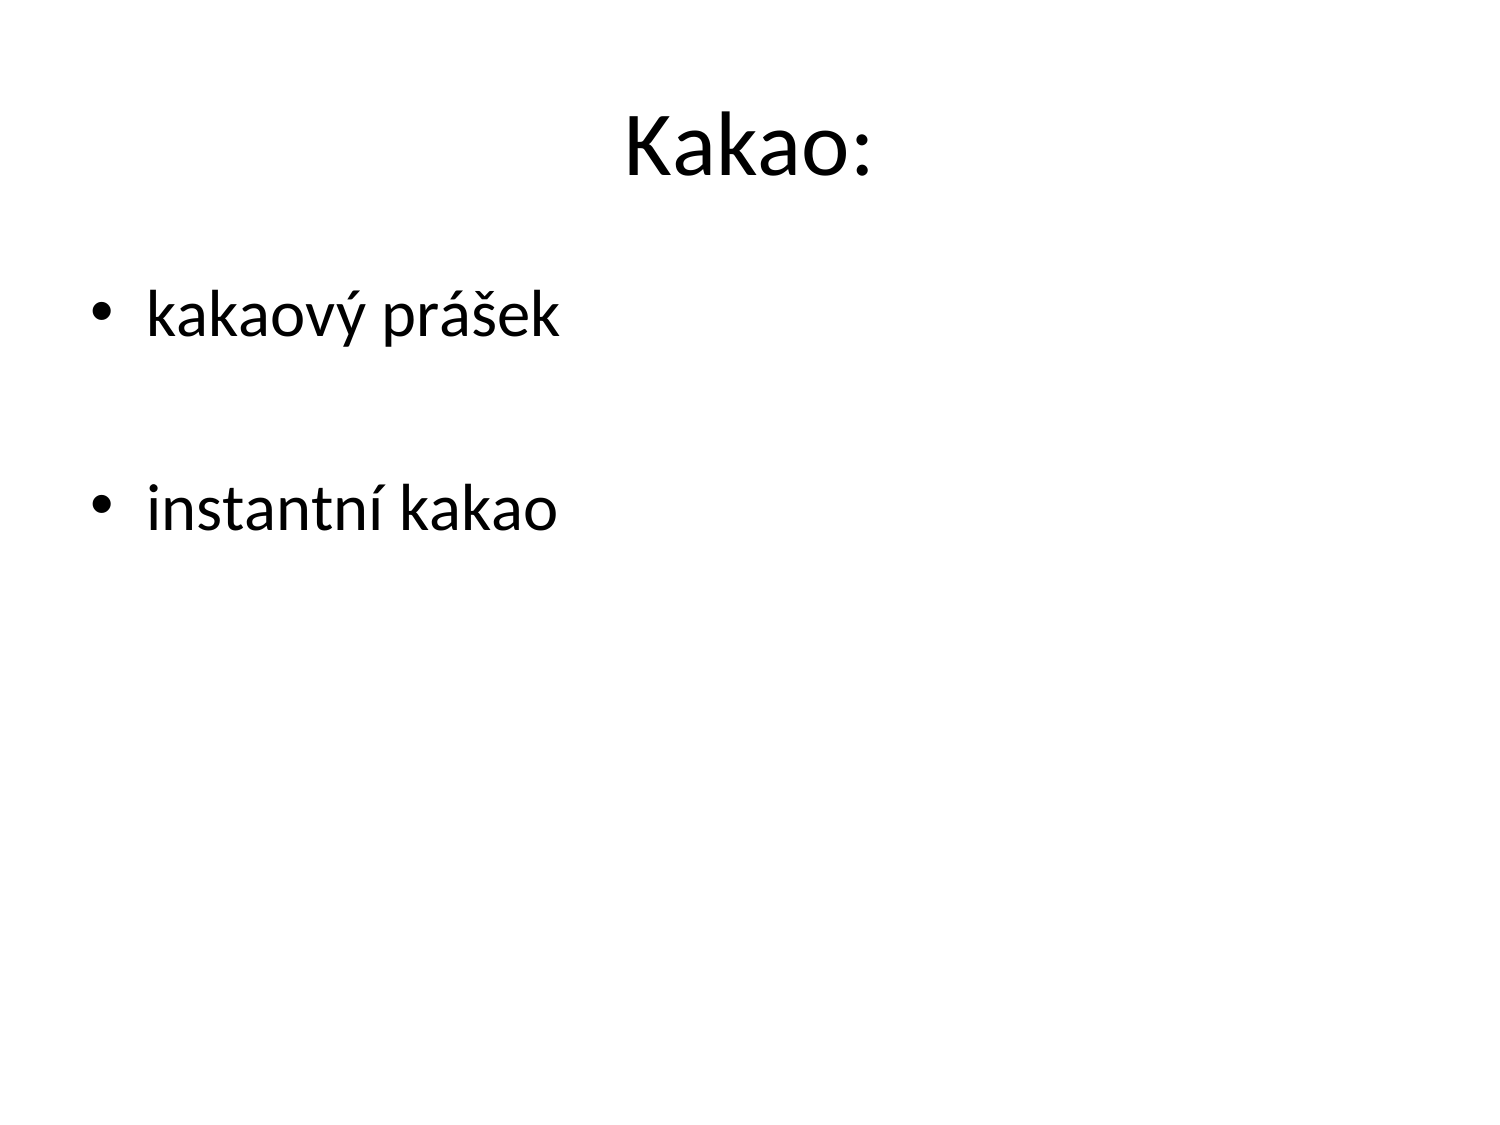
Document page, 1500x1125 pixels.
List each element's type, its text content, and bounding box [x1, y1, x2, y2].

title Kakao: [75, 45, 1426, 233]
list kakaový prášek instantní kakao [75, 262, 1426, 1006]
